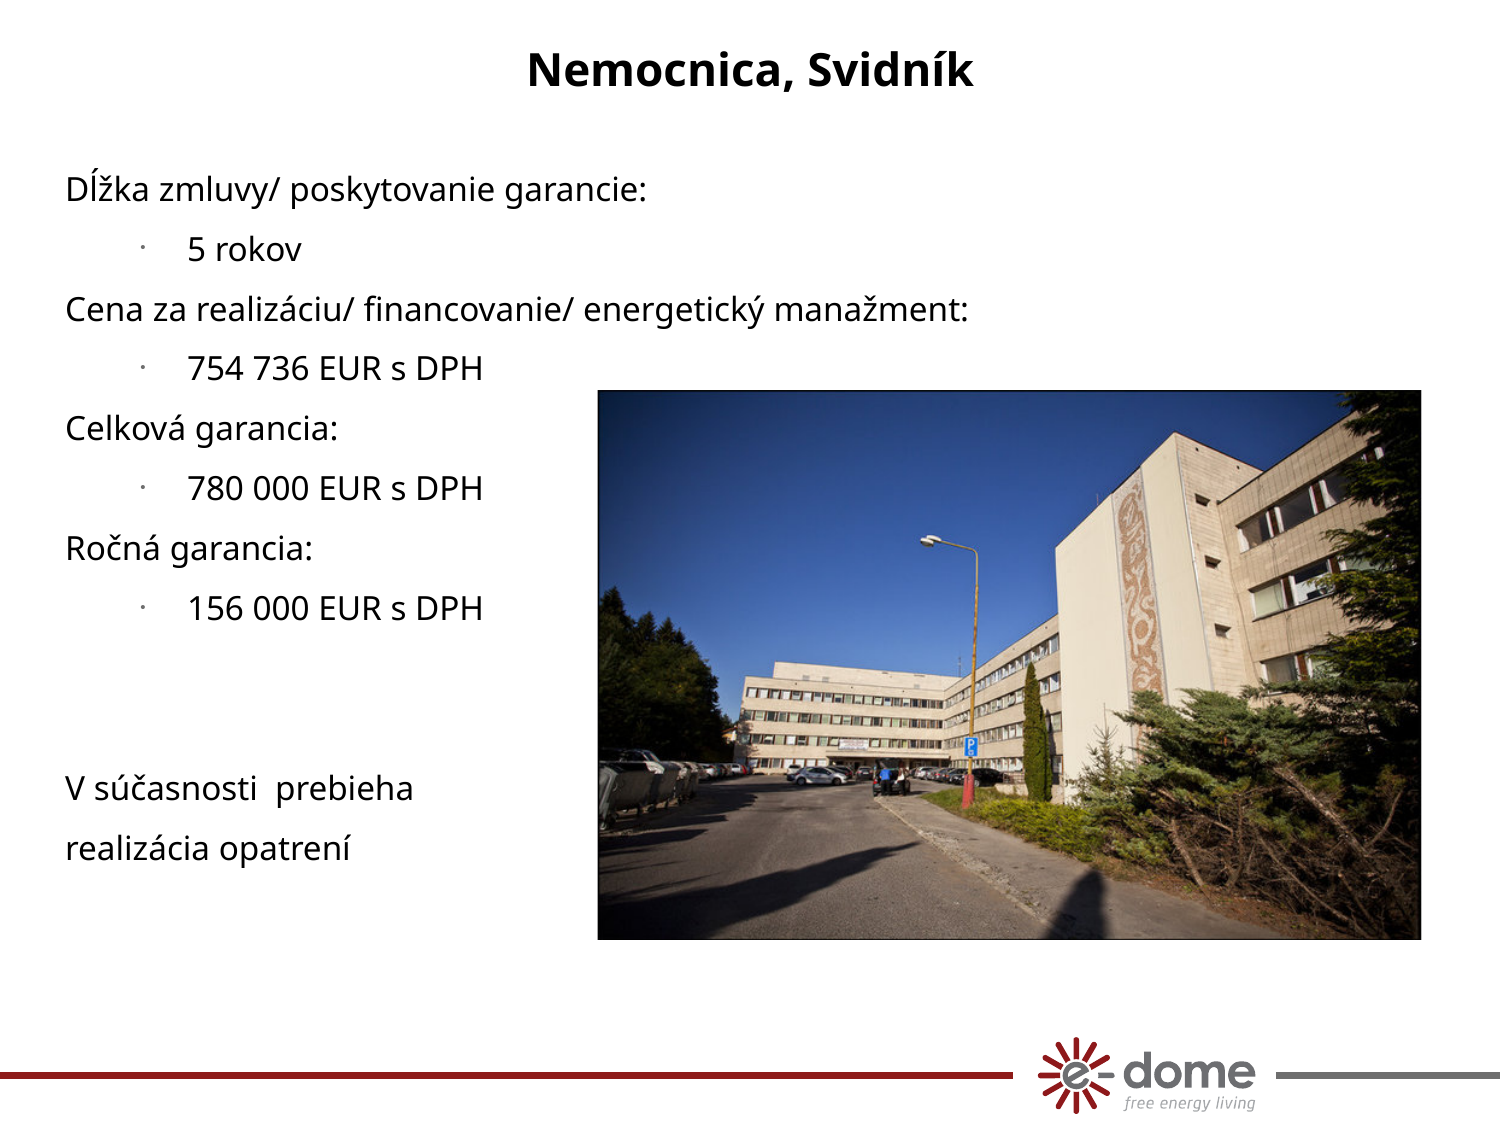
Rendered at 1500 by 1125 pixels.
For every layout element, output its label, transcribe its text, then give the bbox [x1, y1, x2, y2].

text_box Dĺžka zmluvy/ poskytovanie garancie: 5 rokov Cena za realizáciu/ financovanie/ energetický manažment: 754 736 EUR s DPH Celková garancia: 780 000 EUR s DPH Ročná garancia: 156 000 EUR s DPH V súčasnosti prebieha realizácia opatrení [50, 140, 1441, 994]
picture [597, 389, 1422, 940]
text_box Nemocnica, Svidník [0, 17, 1500, 119]
